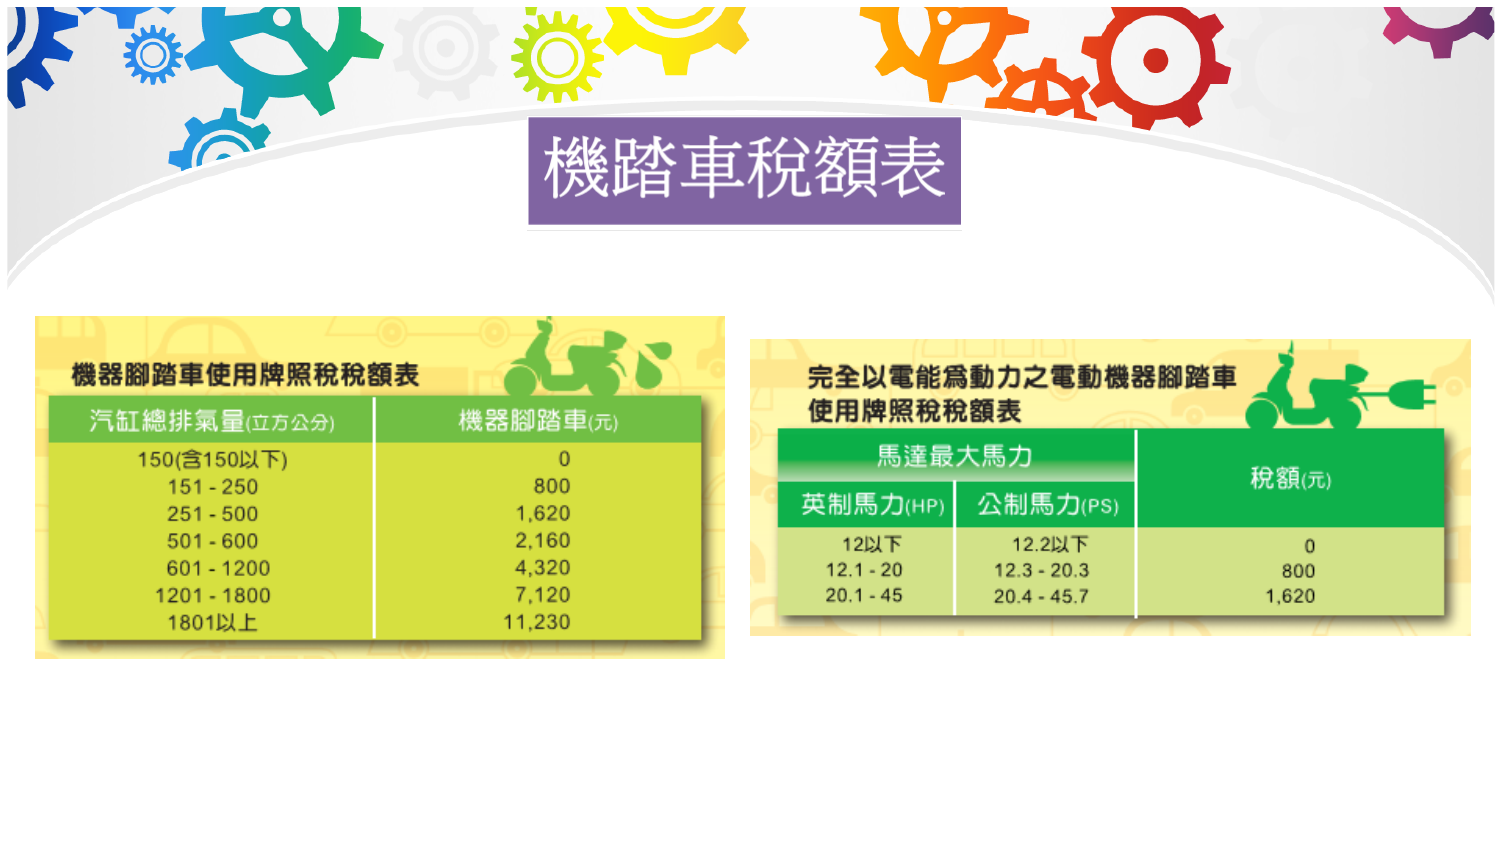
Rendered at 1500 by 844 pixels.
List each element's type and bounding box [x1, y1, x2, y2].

picture [35, 316, 725, 659]
picture [527, 102, 962, 245]
picture [750, 339, 1471, 636]
